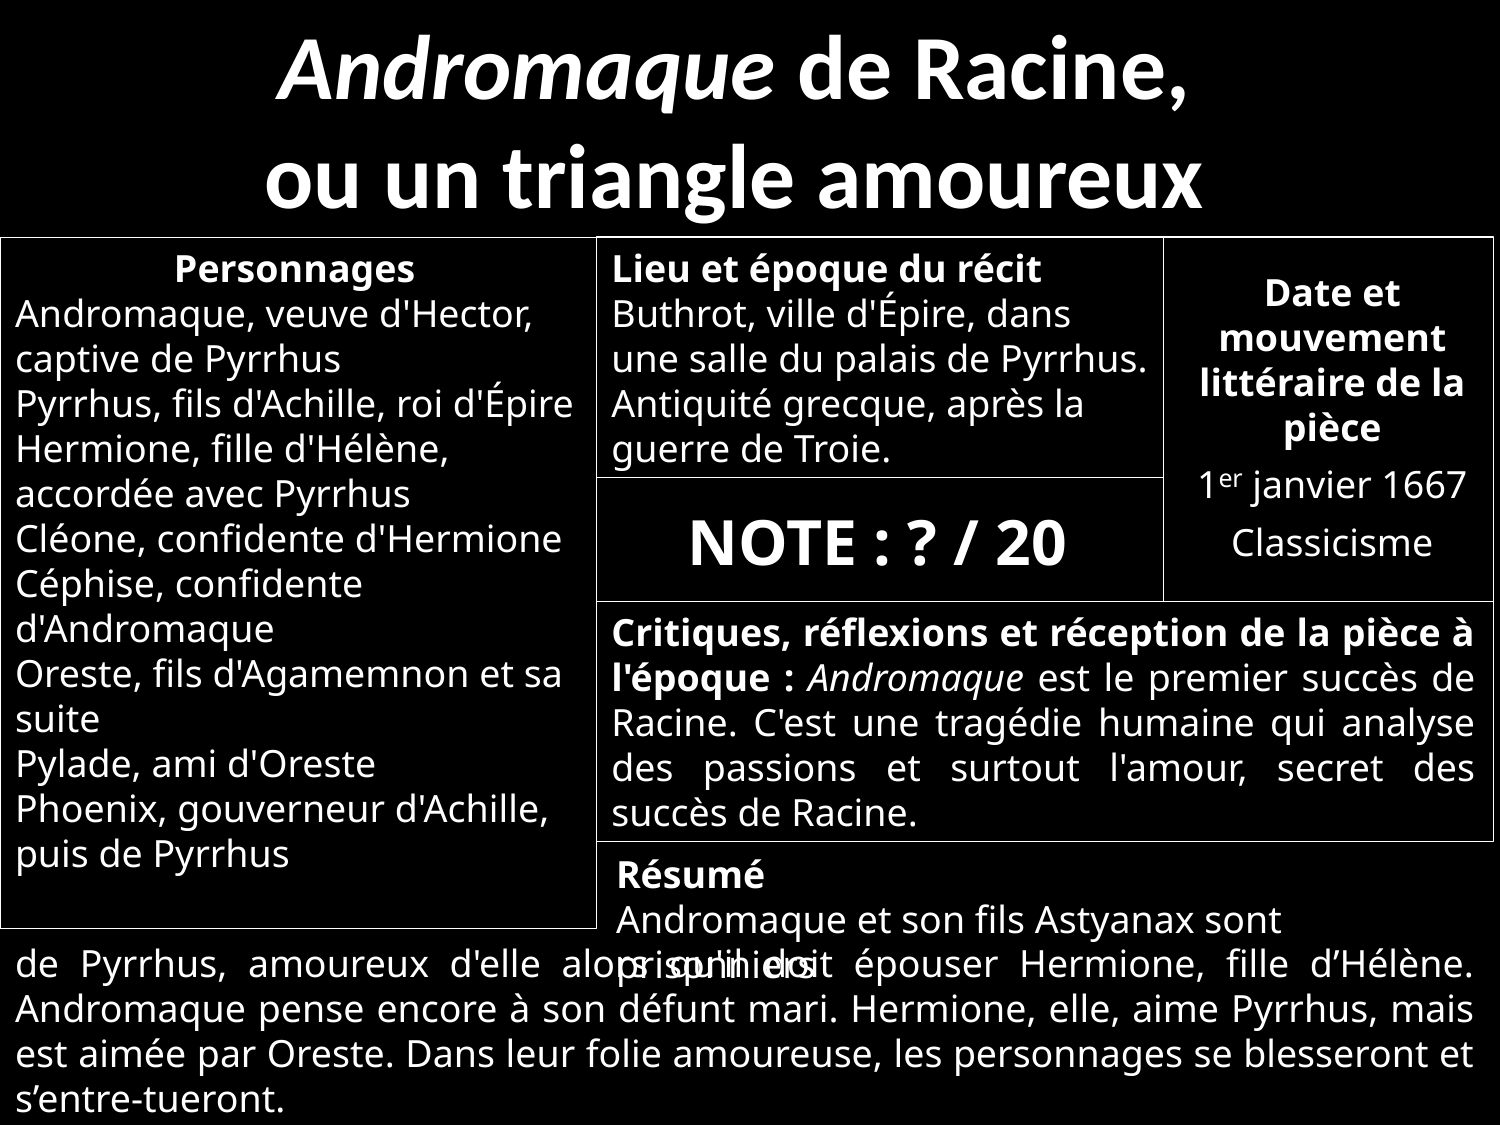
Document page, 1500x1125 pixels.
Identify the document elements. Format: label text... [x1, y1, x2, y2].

text_box Personnages Andromaque, veuve d'Hector, captive de Pyrrhus Pyrrhus, fils d'Achille, roi d'Épire Hermione, fille d'Hélène, accordée avec Pyrrhus Cléone, confidente d'Hermione Céphise, confidente d'Andromaque Oreste, fils d'Agamemnon et sa suite Pylade, ami d'Oreste Phoenix, gouverneur d'Achille, puis de Pyrrhus [0, 237, 597, 929]
text_box NOTE : ? / 20 [596, 495, 1159, 585]
text_box Critiques, réflexions et réception de la pièce à l'époque : Andromaque est le premier succès de Racine. C'est une tragédie humaine qui analyse des passions et surtout l'amour, secret des succès de Racine. [596, 601, 1493, 841]
text_box Date et mouvement littéraire de la pièce 1er janvier 1667 Classicisme [1164, 261, 1493, 571]
text_box Lieu et époque du récit Buthrot, ville d'Épire, dans une salle du palais de Pyrrhus. Antiquité grecque, après la guerre de Troie. [596, 237, 1163, 477]
text_box de Pyrrhus, amoureux d'elle alors qu'il doit épouser Hermione, fille d’Hélène. Andromaque pense encore à son défunt mari. Hermione, elle, aime Pyrrhus, mais est aimée par Oreste. Dans leur folie amoureuse, les personnages se blesseront et s’entre-tueront. [0, 933, 1500, 1125]
text_box Date et mouvement littéraire de la pièce 1er janvier 1667 Classicisme [1494, 261, 1500, 571]
text_box Résumé Andromaque et son fils Astyanax sont prisonniers [601, 843, 1500, 933]
text_box Andromaque de Racine, ou un triangle amoureux [0, 0, 1471, 235]
